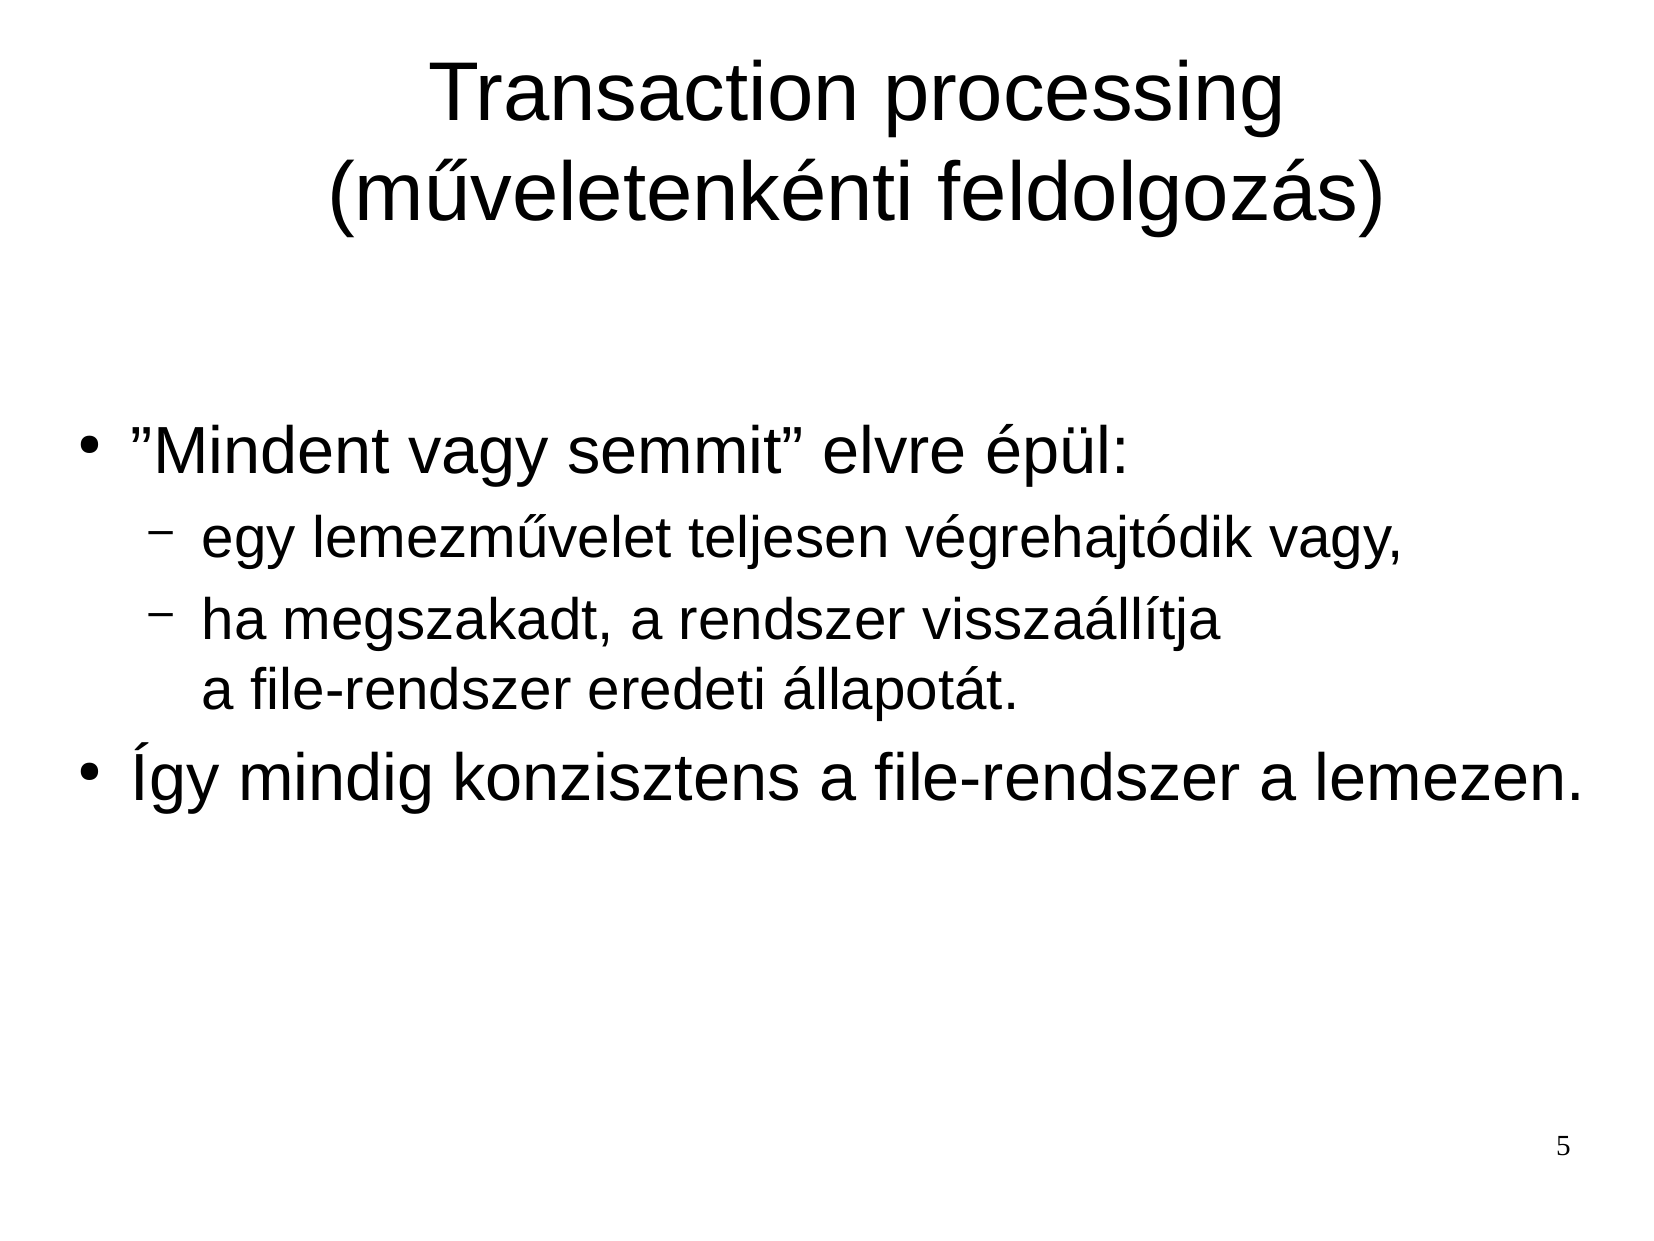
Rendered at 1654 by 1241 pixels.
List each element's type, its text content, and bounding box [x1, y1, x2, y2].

list ”Mindent vagy semmit” elvre épül: egy lemezművelet teljesen végrehajtódik vagy, ha megszakadt, a rendszer visszaállítja a file-rendszer eredeti állapotát. Így mindig konzisztens a file-rendszer a lemezen. [45, 398, 1622, 1180]
title Transaction processing (műveletenkénti feldolgozás) [136, 34, 1543, 241]
